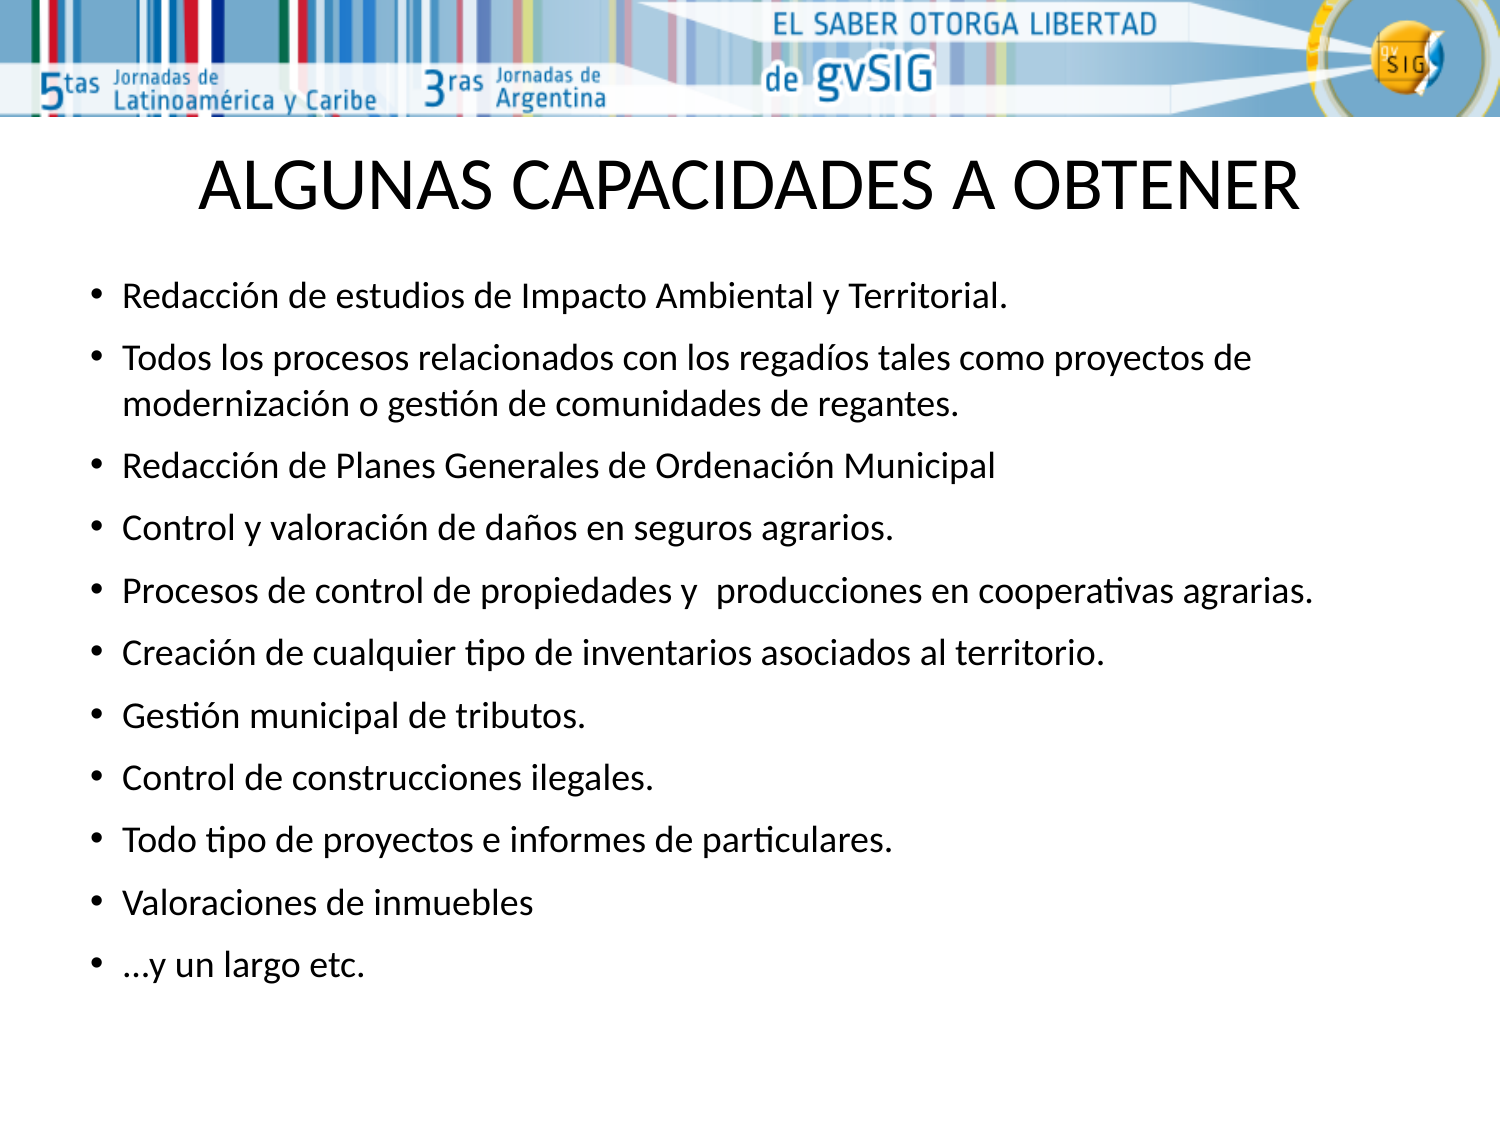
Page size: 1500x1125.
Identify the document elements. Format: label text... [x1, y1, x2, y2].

list Redacción de estudios de Impacto Ambiental y Territorial. Todos los procesos relacionados con los regadíos tales como proyectos de modernización o gestión de comunidades de regantes. Redacción de Planes Generales de Ordenación Municipal Control y valoración de daños en seguros agrarios. Procesos de control de propiedades y producciones en cooperativas agrarias. Creación de cualquier tipo de inventarios asociados al territorio. Gestión municipal de tributos. Control de construcciones ilegales. Todo tipo de proyectos e informes de particulares. Valoraciones de inmuebles ...y un largo etc. [75, 262, 1425, 1005]
title ALGUNAS CAPACIDADES A OBTENER [75, 125, 1425, 233]
picture [0, 0, 1500, 117]
